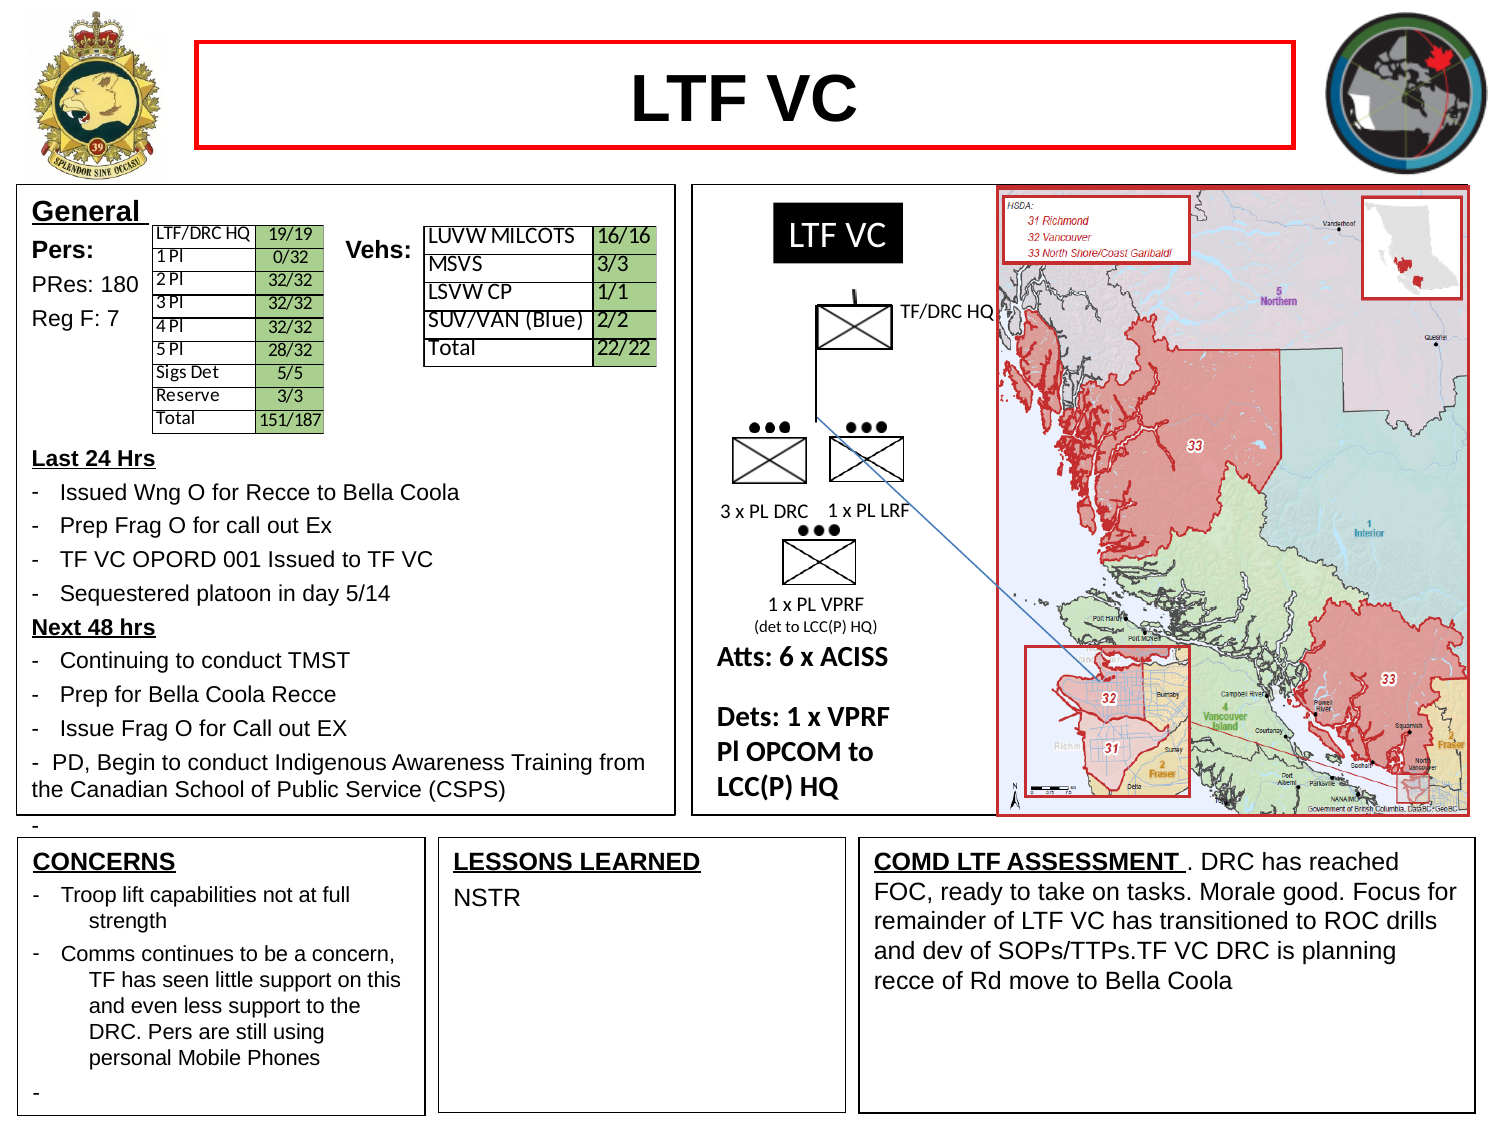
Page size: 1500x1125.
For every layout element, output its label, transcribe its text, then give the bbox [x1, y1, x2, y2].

picture [782, 539, 856, 583]
picture [996, 185, 1470, 817]
text_box 1 x PL VPRF (det to LCC(P) HQ) [715, 583, 917, 644]
text_box TF/DRC HQ [885, 290, 1012, 332]
text_box [692, 184, 1468, 816]
chart [152, 224, 325, 435]
picture [749, 421, 790, 433]
picture [798, 524, 840, 536]
text_box 3 x PL DRC [705, 490, 812, 532]
title LTF VC [196, 42, 1294, 148]
text_box LTF VC [773, 202, 903, 264]
text_box Atts: 6 x ACISS Dets: 1 x VPRF Pl OPCOM to LCC(P) HQ [702, 629, 912, 809]
text_box [826, 332, 996, 582]
text_box LESSONS LEARNED NSTR [438, 837, 846, 1113]
picture [732, 438, 807, 484]
text_box 1 x PL LRF [812, 489, 927, 531]
list CONCERNS Troop lift capabilities not at full strength Comms continues to be a concern, TF has seen little support on this and even less support to the DRC. Pers are still using personal Mobile Phones [17, 837, 426, 1116]
text_box 1 x PL LRF [896, 489, 927, 518]
picture [829, 437, 883, 482]
list General Pers: Vehs: PRes: 180 Reg F: 7 Last 24 Hrs Issued Wng O for Recce to Bella Coola Prep Frag O for call out Ex TF VC OPORD 001 Issued to TF VC Sequestered platoon in day 5/14 Next 48 hrs Continuing to conduct TMST Prep for Bella Coola Recce Issue Frag O for Call out EX - PD, Begin to conduct Indigenous Awareness Training from the Canadian School of Public Service (CSPS) [16, 184, 676, 816]
picture [815, 288, 893, 433]
list COMD LTF ASSESSMENT . DRC has reached FOC, ready to take on tasks.‎ Morale good. Focus for remainder of LTF VC has transitioned to ROC drills and dev of SOPs/TTPs.TF VC DRC is planning recce of Rd move to Bella Coola [858, 837, 1475, 1114]
picture [841, 437, 904, 482]
chart [423, 225, 658, 368]
